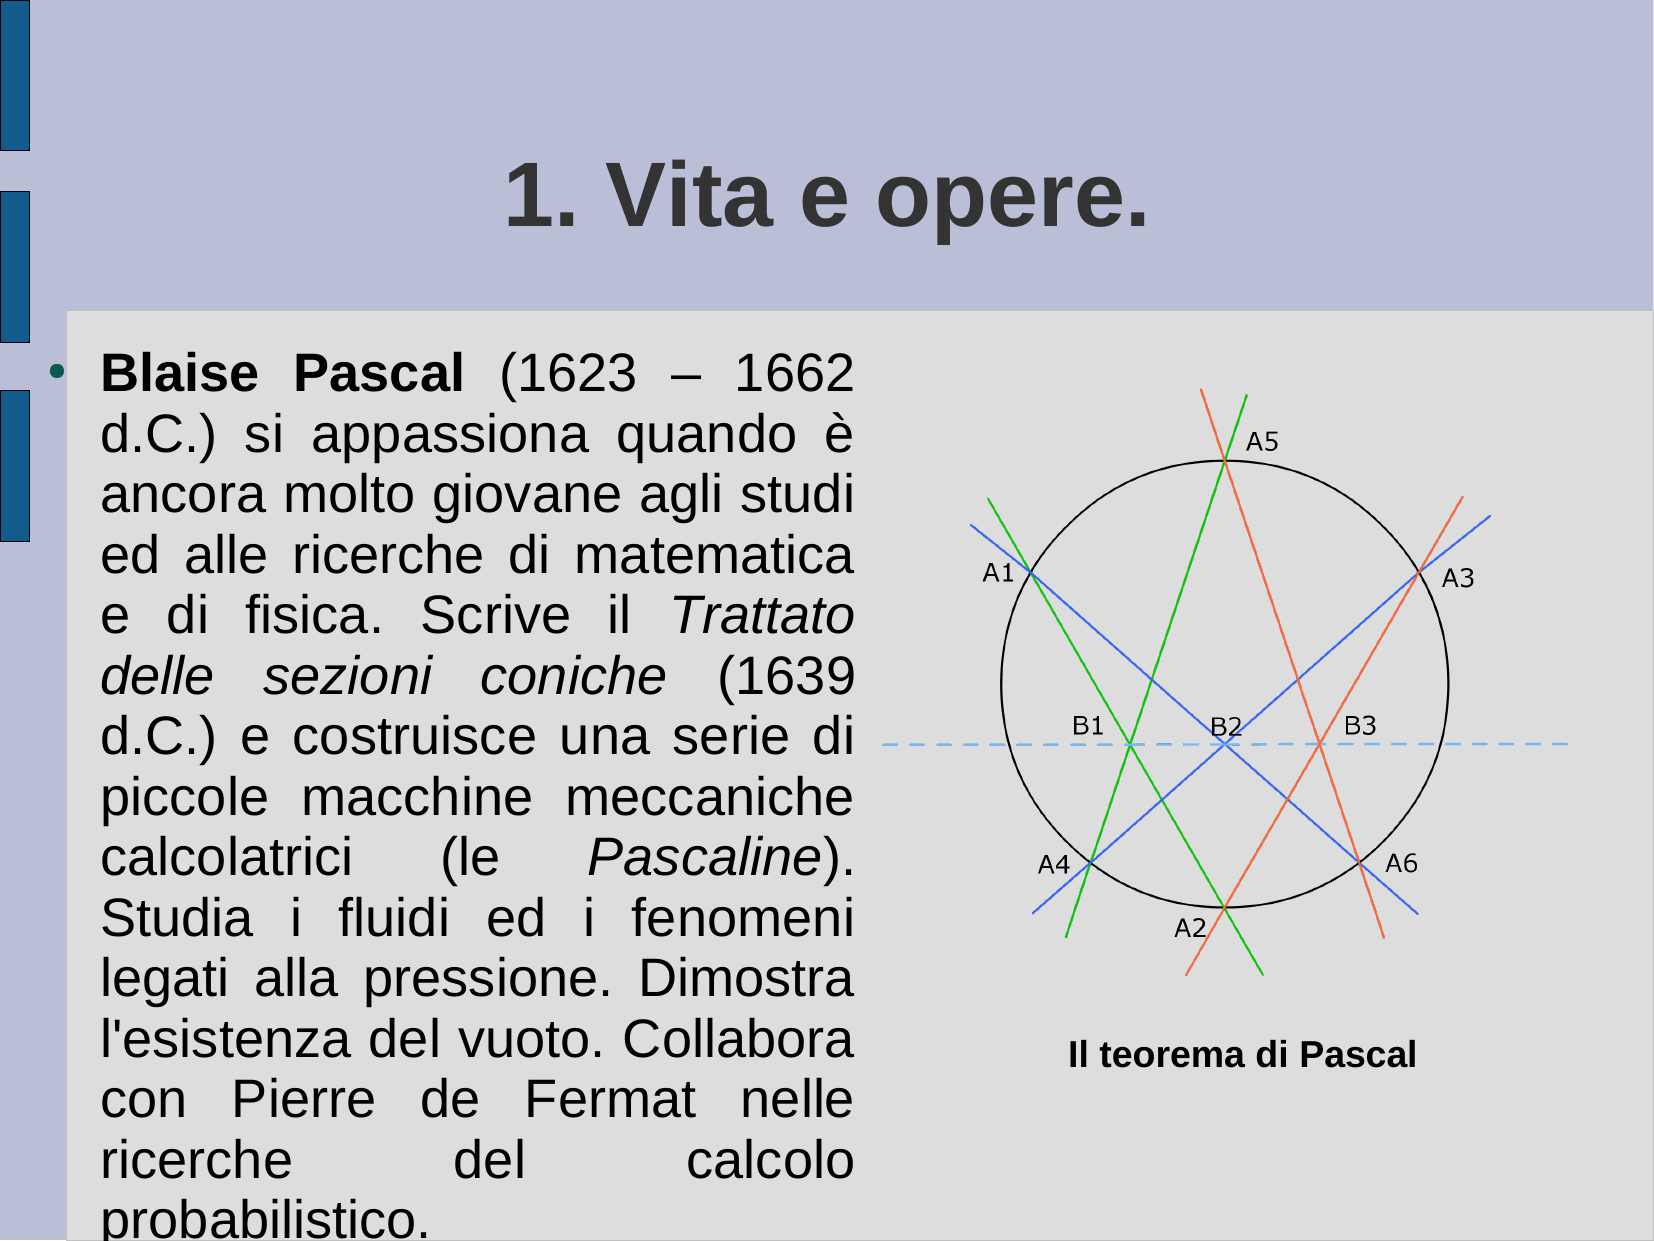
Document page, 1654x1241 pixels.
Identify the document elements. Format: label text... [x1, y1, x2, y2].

text_box Il teorema di Pascal [962, 1033, 1524, 1077]
title 1. Vita e opere. [121, 91, 1534, 299]
list Blaise Pascal (1623 – 1662 d.C.) si appassiona quando è ancora molto giovane agli studi ed alle ricerche di matematica e di fisica. Scrive il Trattato delle sezioni coniche (1639 d.C.) e costruisce una serie di piccole macchine meccaniche calcolatrici (le Pascaline). Studia i fluidi ed i fenomeni legati alla pressione. Dimostra l'esistenza del vuoto. Collabora con Pierre de Fermat nelle ricerche del calcolo probabilistico. [29, 342, 857, 1229]
picture [880, 386, 1570, 979]
